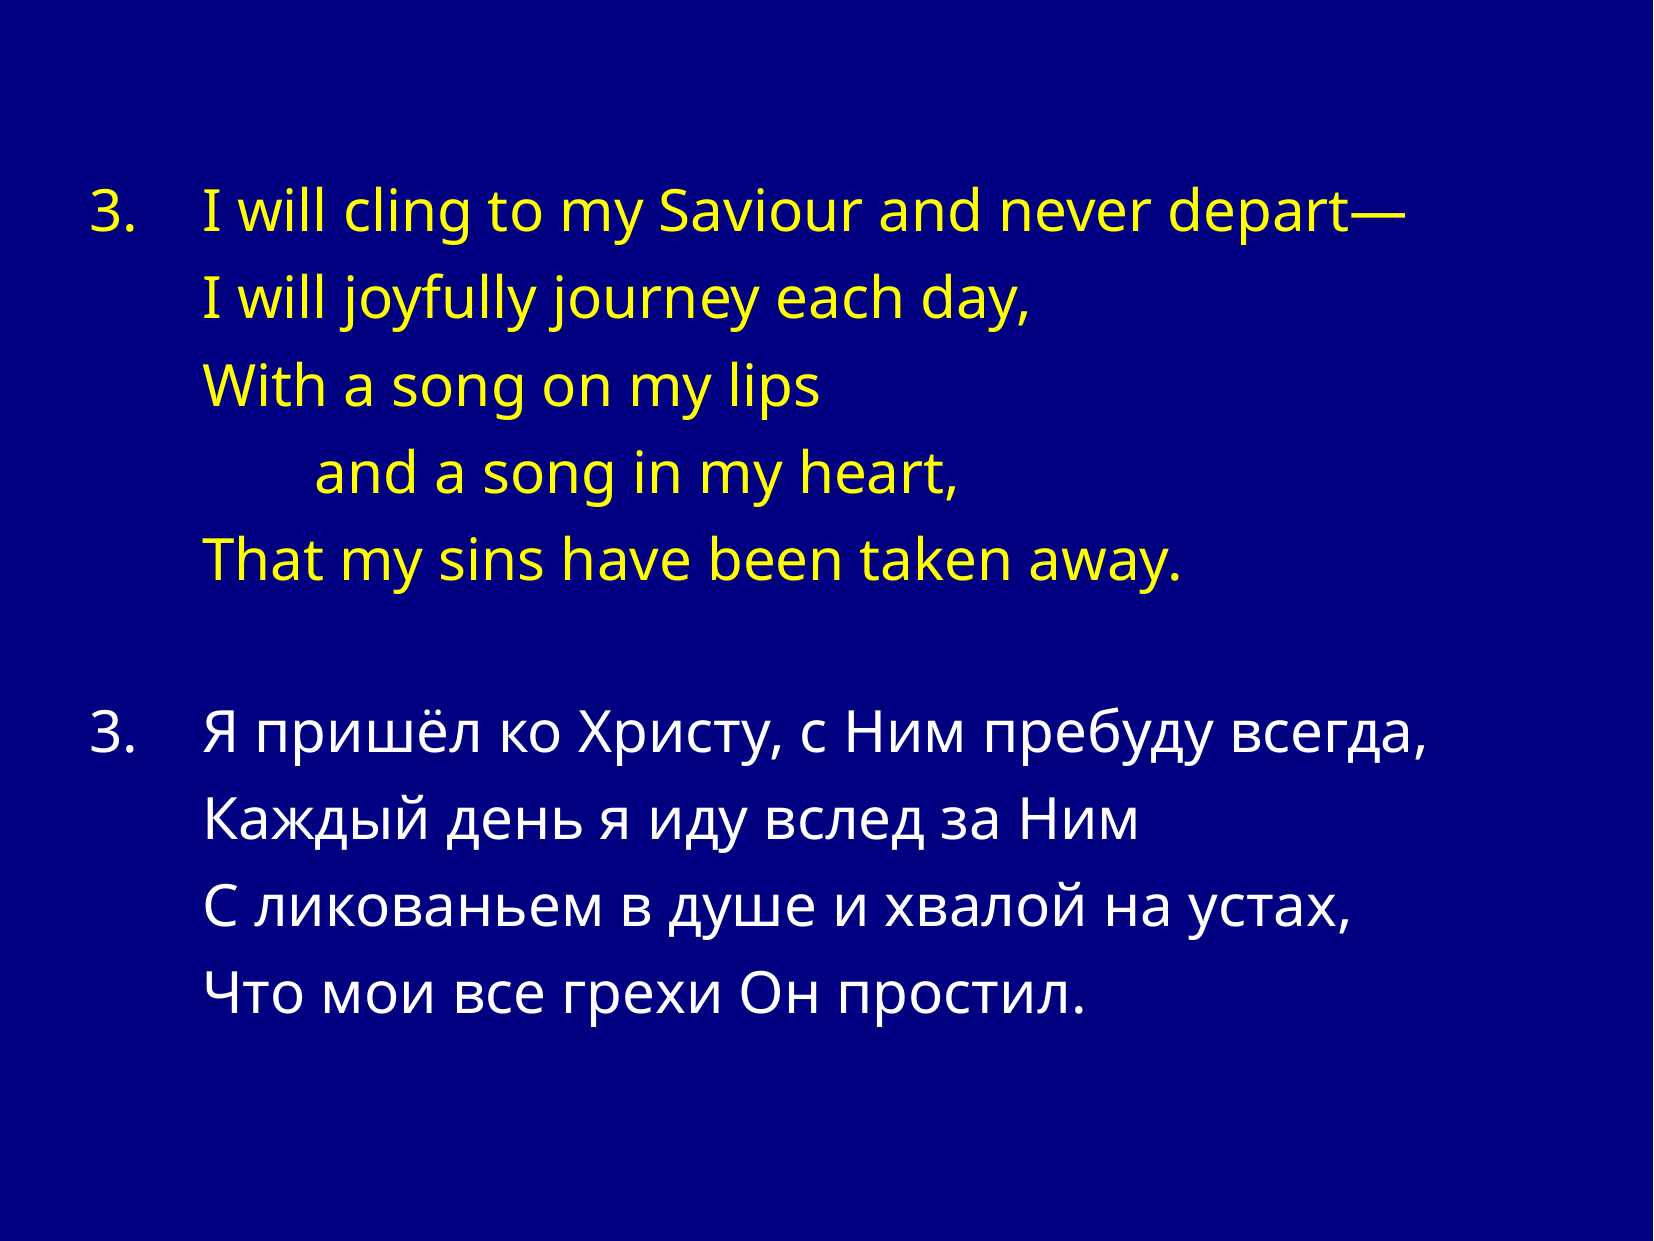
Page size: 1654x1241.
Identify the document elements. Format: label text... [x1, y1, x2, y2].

text_box 3. I will cling to my Saviour and never depart— I will joyfully journey each day, With a song on my lips and a song in my heart, That my sins have been taken away. [75, 75, 1576, 675]
text_box 3. Я пришёл ко Христу, с Ним пребуду всегда, Каждый день я иду вслед за Ним С ликованьем в душе и хвалой на устах, Что мои все грехи Он простил. [75, 675, 1653, 1163]
